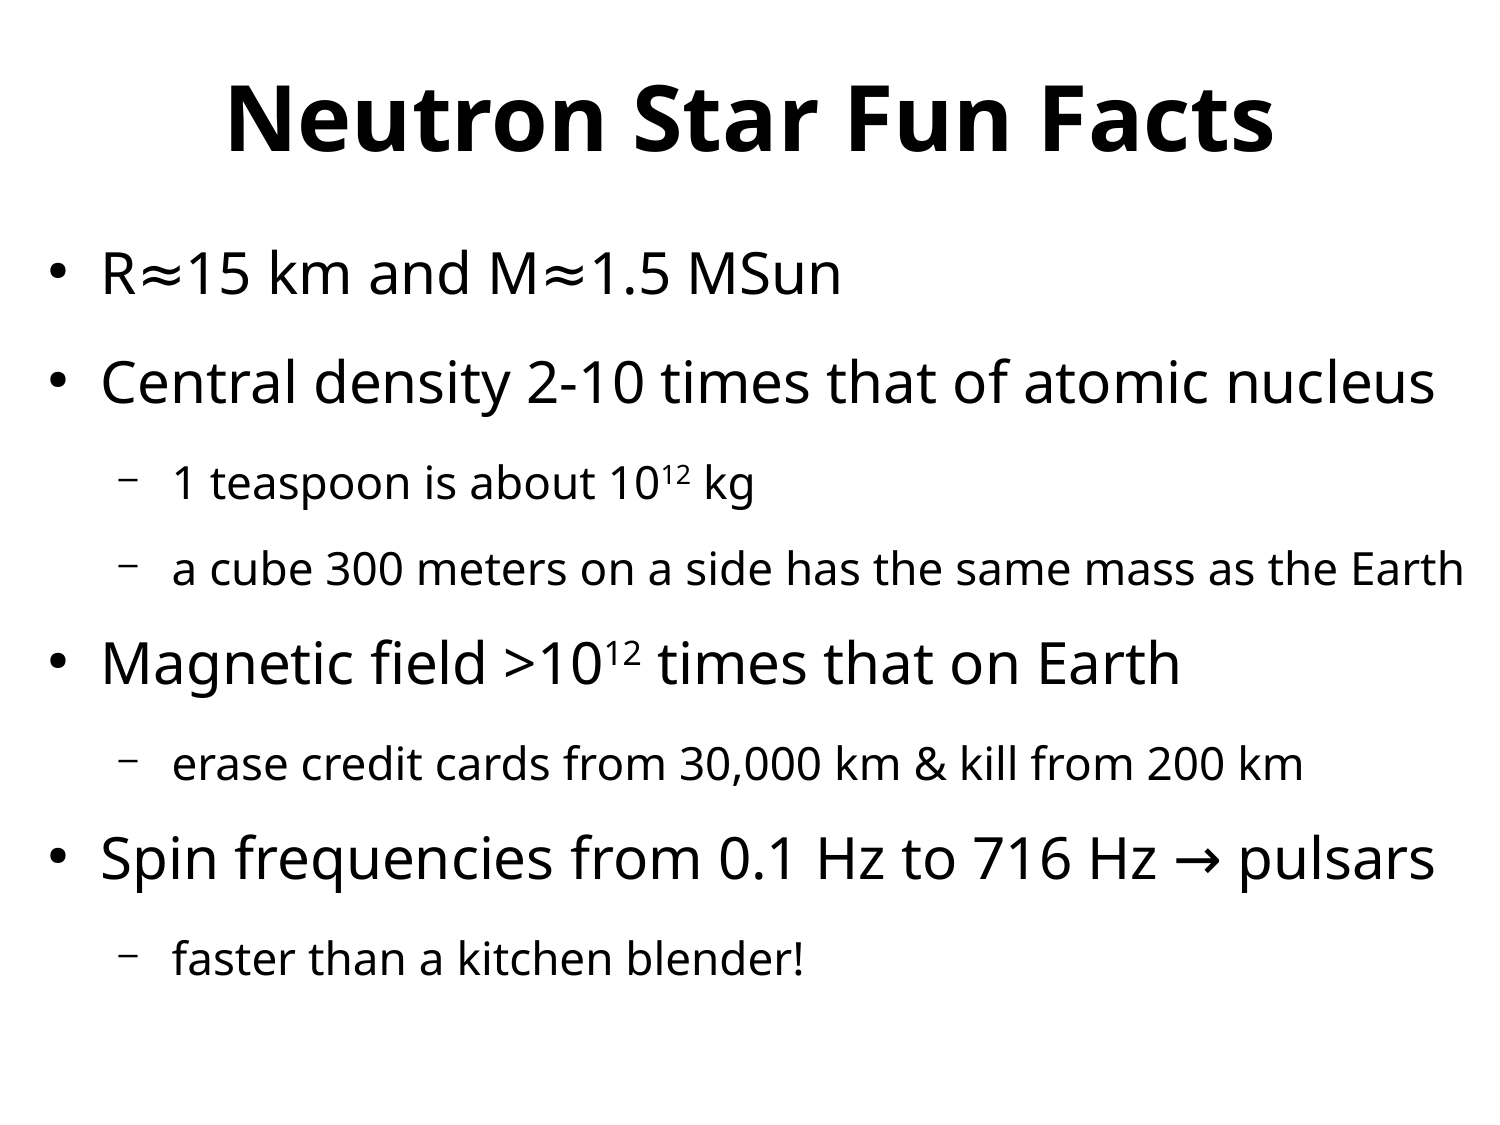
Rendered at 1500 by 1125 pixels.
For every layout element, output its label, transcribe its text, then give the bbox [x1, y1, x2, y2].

title Neutron Star Fun Facts [30, 62, 1471, 170]
list R≈15 km and M≈1.5 MSun Central density 2-10 times that of atomic nucleus 1 teaspoon is about 1012 kg a cube 300 meters on a side has the same mass as the Earth Magnetic field >1012 times that on Earth erase credit cards from 30,000 km & kill from 200 km Spin frequencies from 0.1 Hz to 716 Hz → pulsars faster than a kitchen blender! [30, 232, 1471, 1096]
